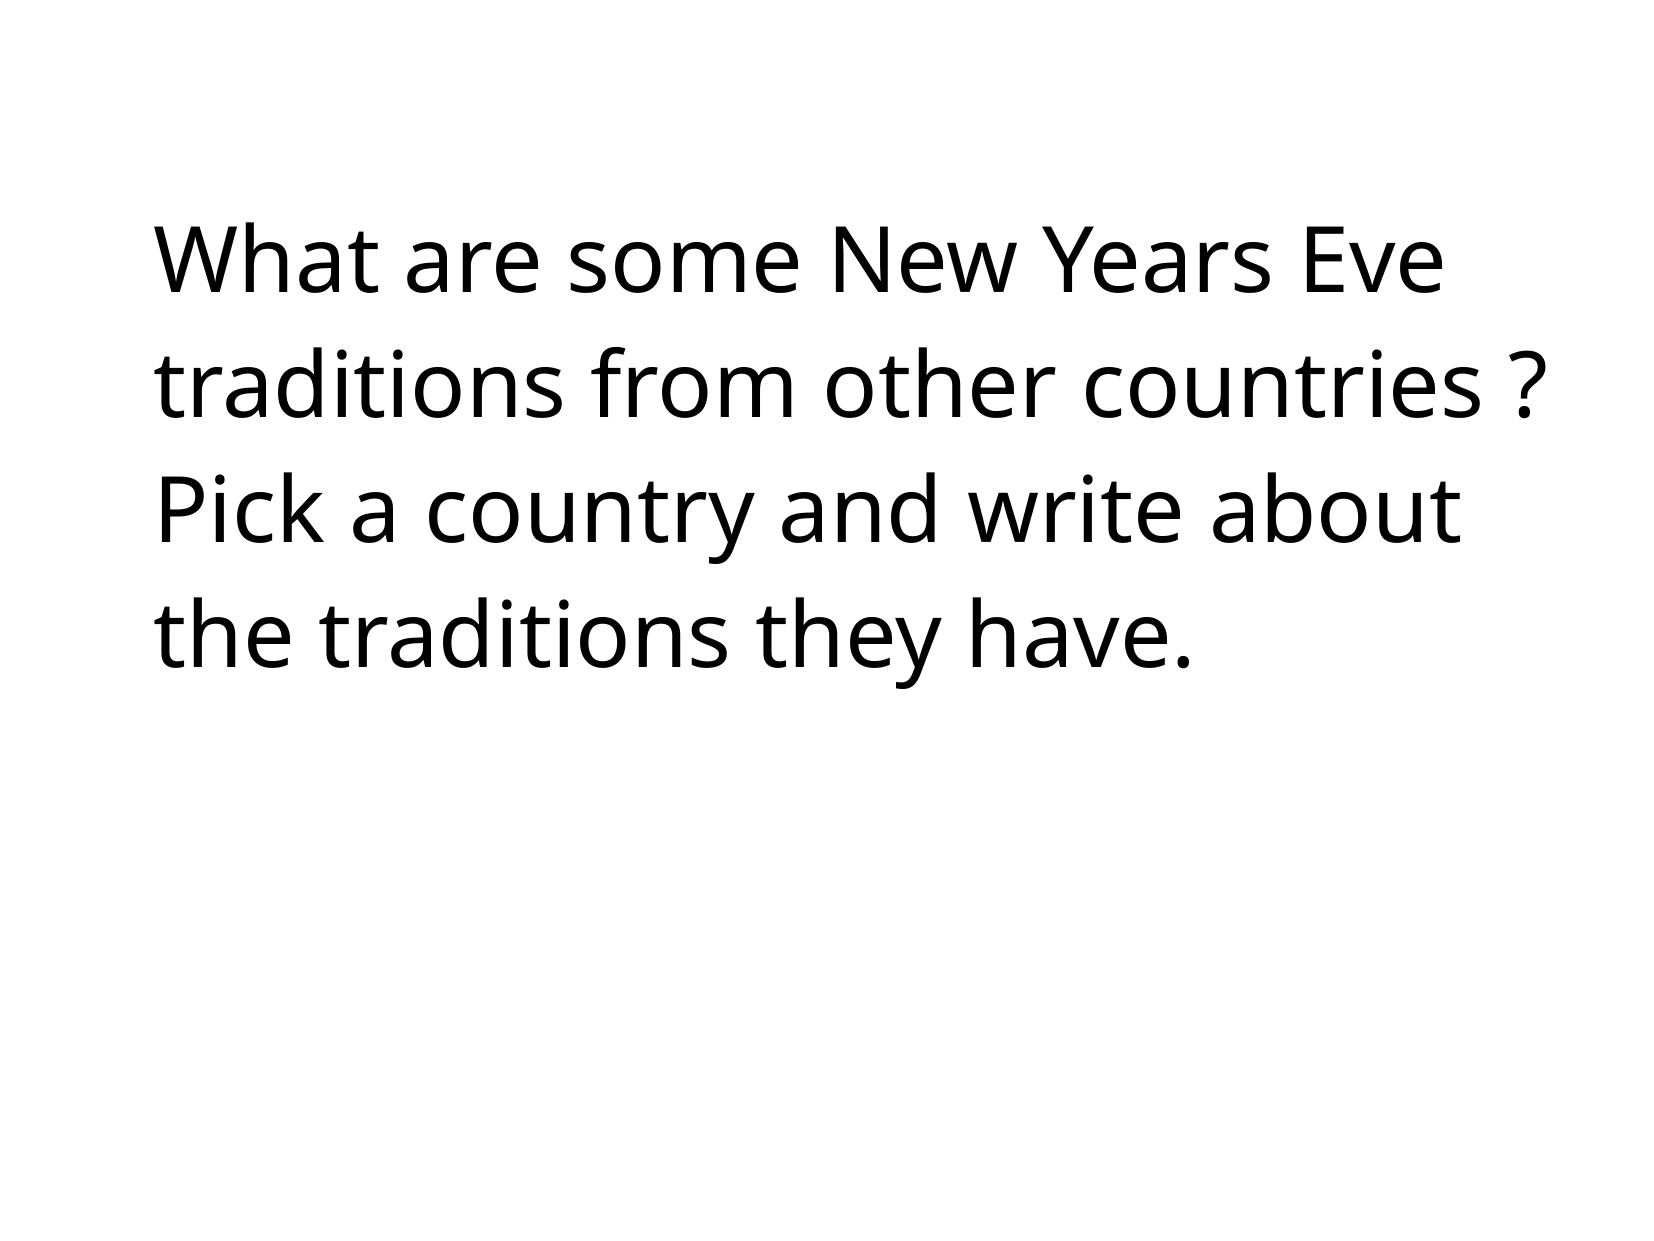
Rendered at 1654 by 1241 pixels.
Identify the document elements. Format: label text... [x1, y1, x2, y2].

list What are some New Years Eve traditions from other countries ? Pick a country and write about the traditions they have. [82, 30, 1571, 1216]
